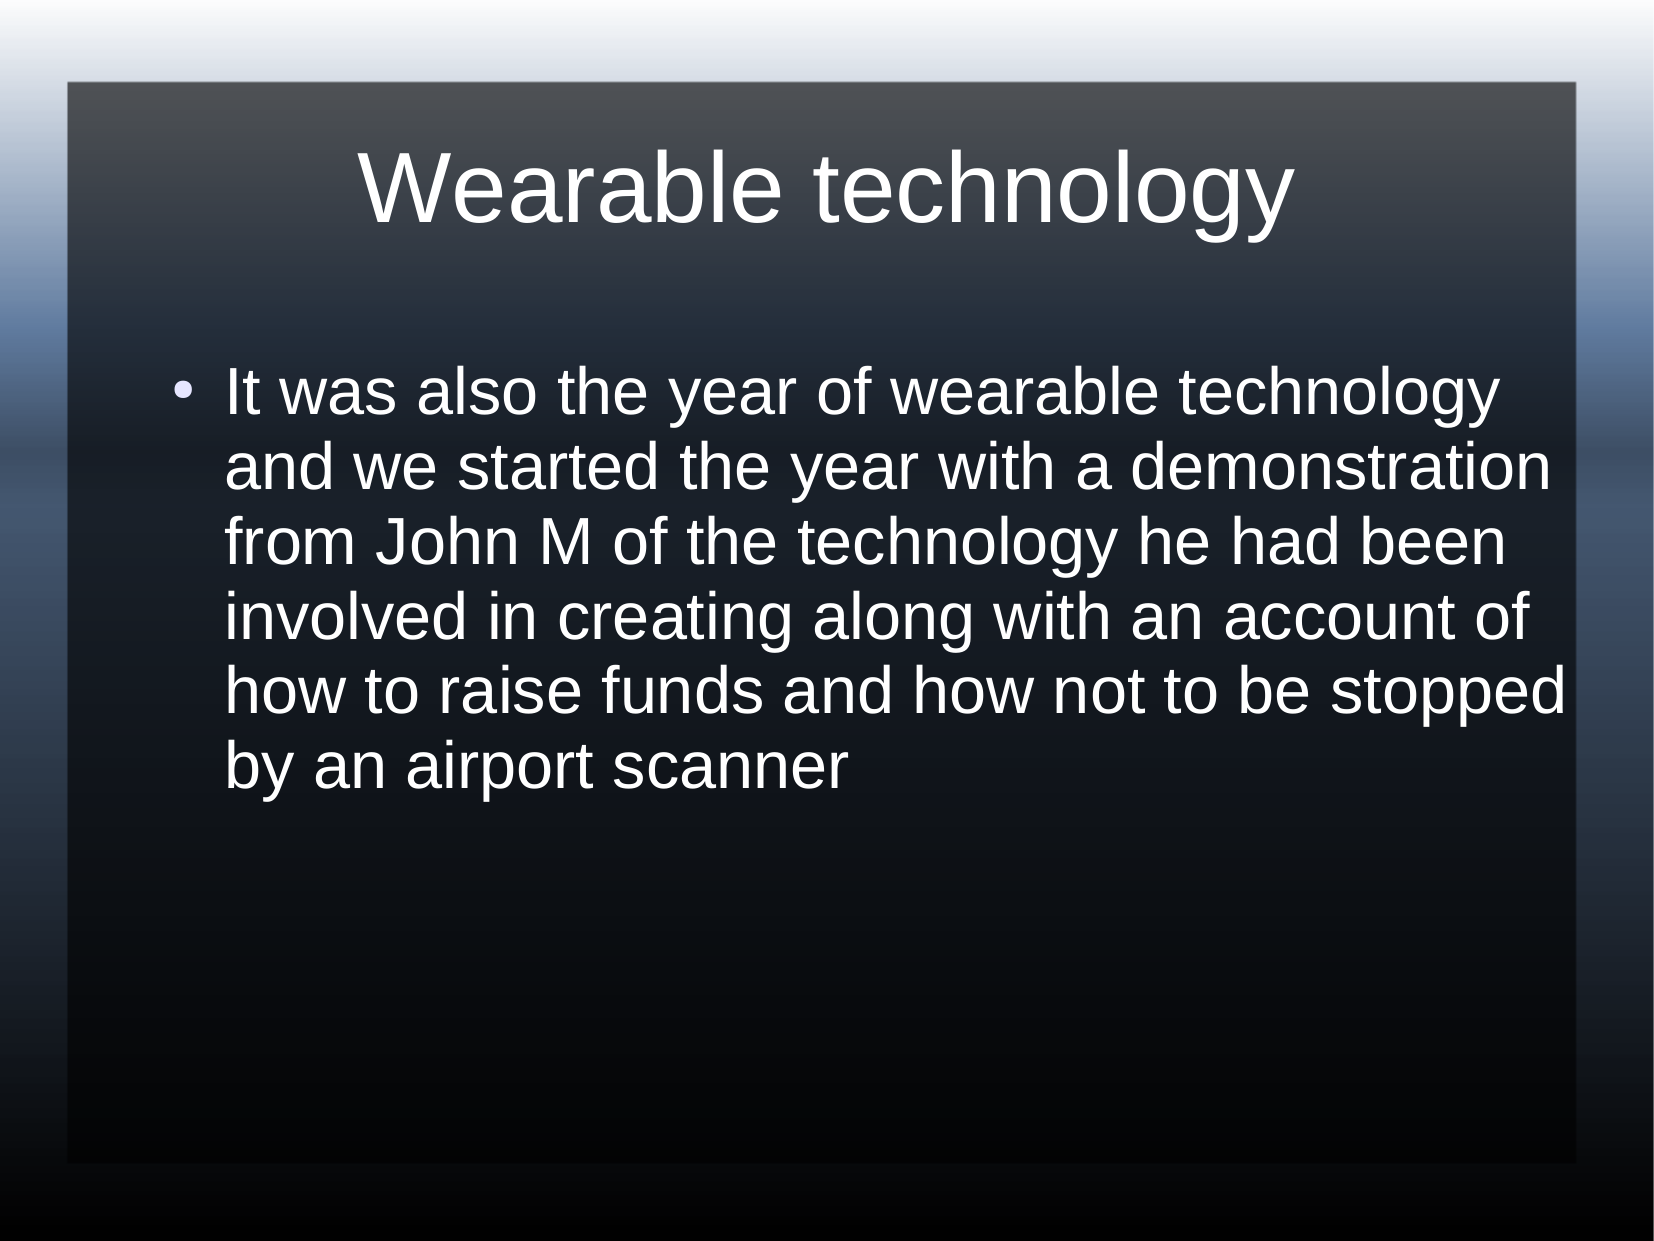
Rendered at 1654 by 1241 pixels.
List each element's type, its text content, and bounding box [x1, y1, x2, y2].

picture [0, 0, 1654, 1241]
title Wearable technology [82, 84, 1571, 292]
list It was also the year of wearable technology and we started the year with a demonstration from John M of the technology he had been involved in creating along with an account of how to raise funds and how not to be stopped by an airport scanner [82, 354, 1571, 1105]
